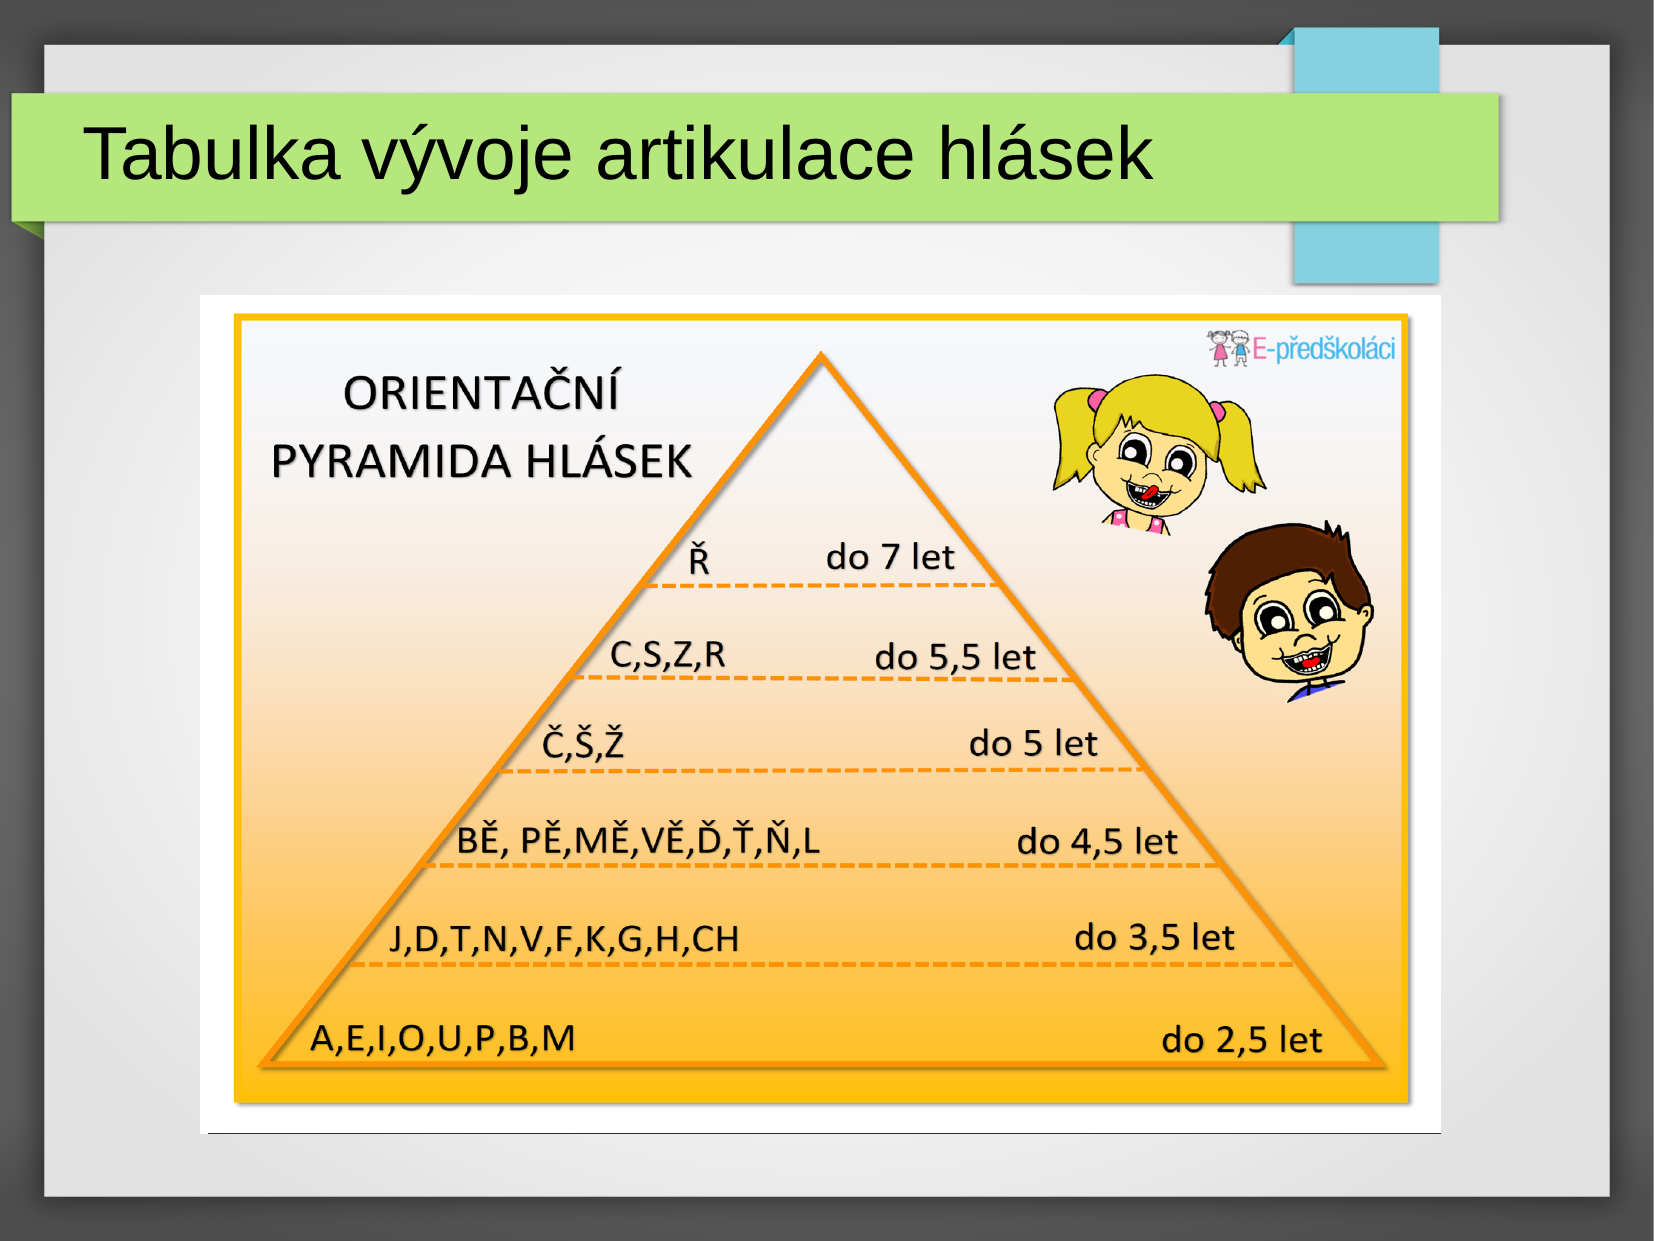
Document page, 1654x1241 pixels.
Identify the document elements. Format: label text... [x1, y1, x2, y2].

title Tabulka vývoje artikulace hlásek [82, 94, 1264, 213]
picture [0, 0, 1654, 1241]
